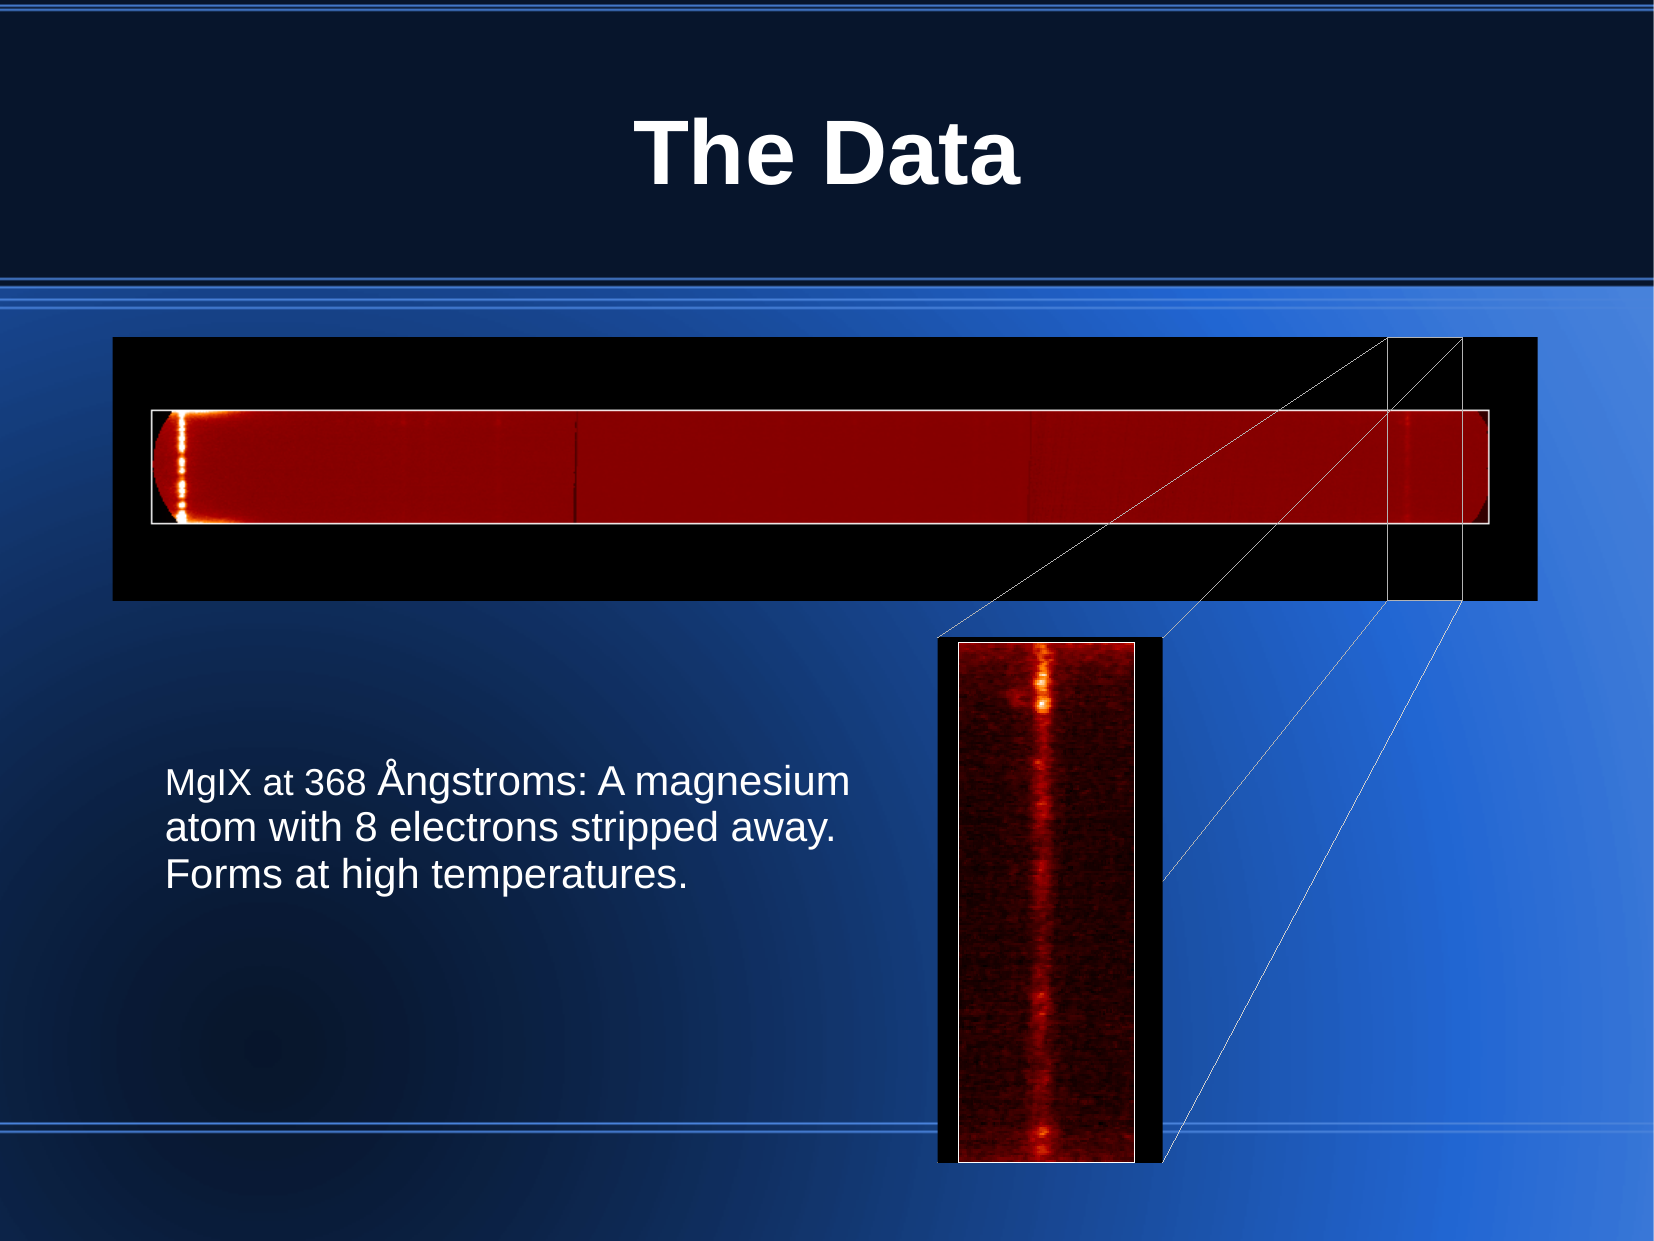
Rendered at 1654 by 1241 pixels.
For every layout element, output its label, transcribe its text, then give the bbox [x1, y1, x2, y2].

title The Data [82, 56, 1571, 250]
text_box MgIX at 368 Ångstroms: A magnesium atom with 8 electrons stripped away. Forms at high temperatures. [150, 750, 901, 951]
picture [0, 0, 1654, 1241]
